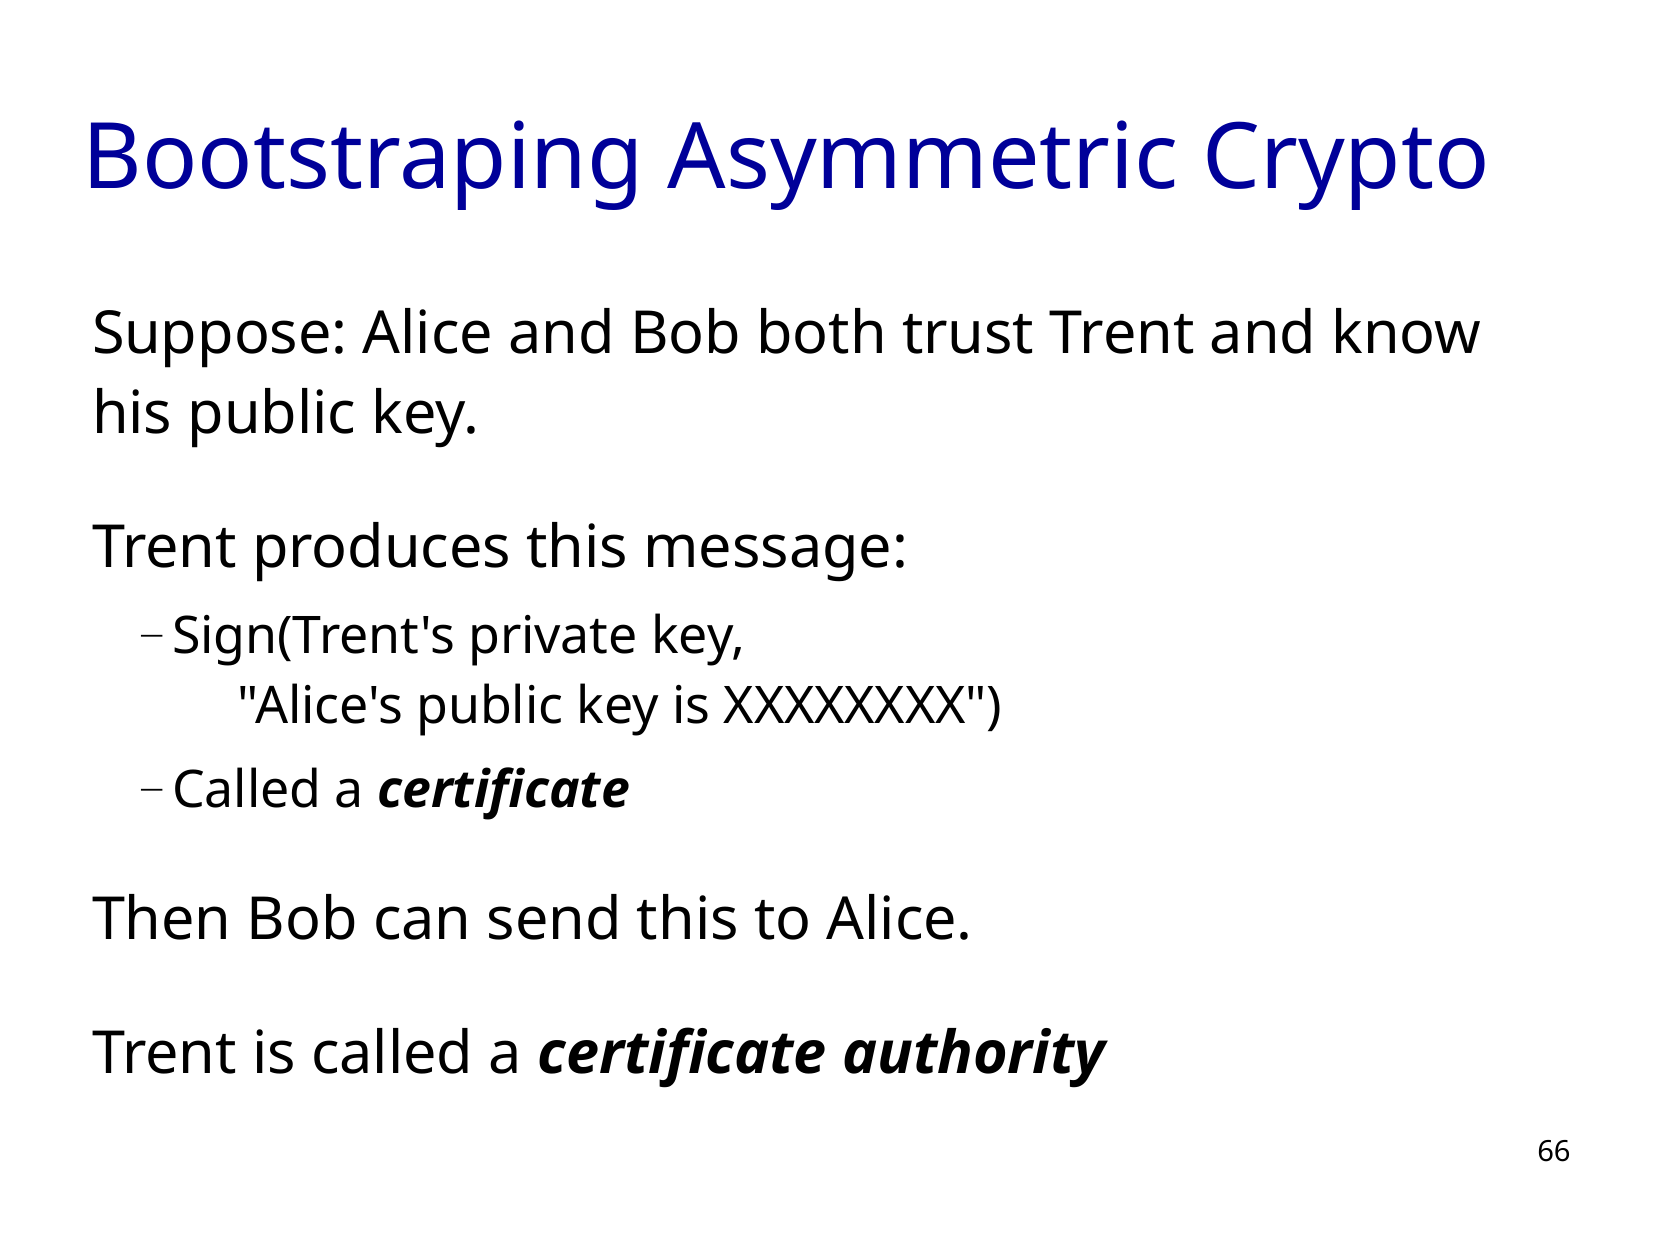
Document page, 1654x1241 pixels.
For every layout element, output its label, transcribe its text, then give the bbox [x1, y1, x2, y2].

title Bootstraping Asymmetric Crypto [82, 49, 1571, 257]
list Suppose: Alice and Bob both trust Trent and know his public key. Trent produces this message: Sign(Trent's private key, "Alice's public key is XXXXXXXX") Called a certificate Then Bob can send this to Alice. Trent is called a certificate authority [60, 290, 1571, 1096]
